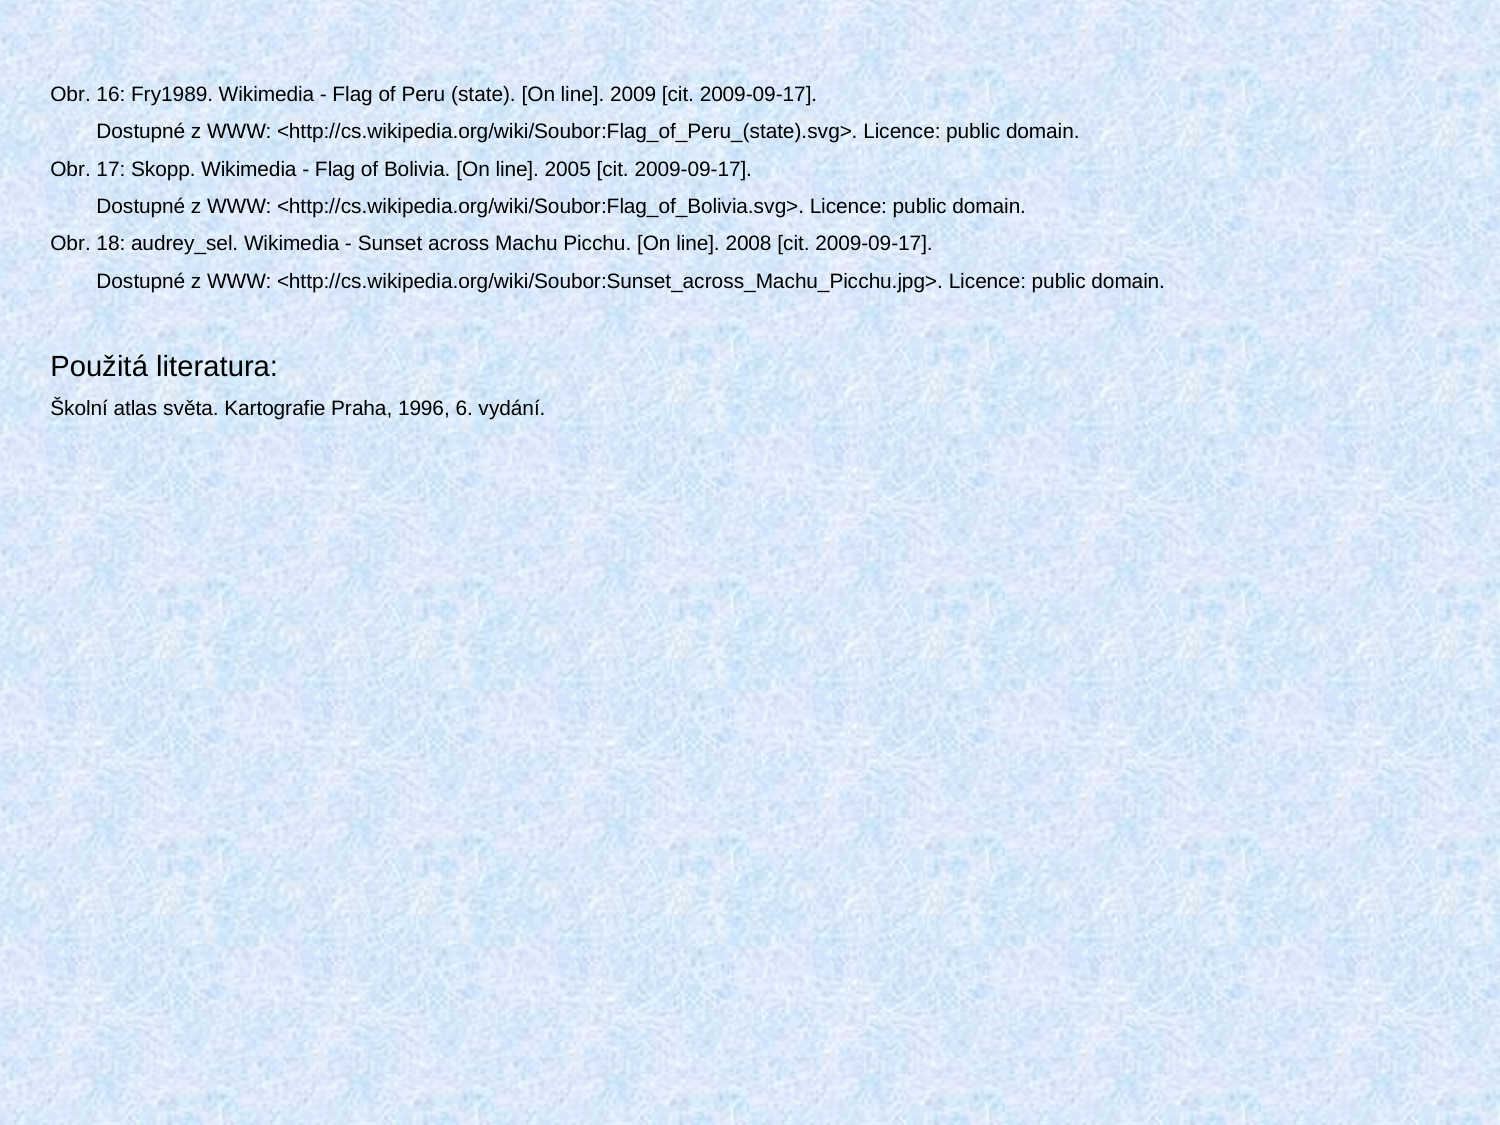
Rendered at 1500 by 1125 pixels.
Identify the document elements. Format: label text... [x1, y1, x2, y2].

text_box Obr. 16: Fry1989. Wikimedia - Flag of Peru (state). [On line]. 2009 [cit. 2009-09-17]. Dostupné z WWW: <http://cs.wikipedia.org/wiki/Soubor:Flag_of_Peru_(state).svg>. Licence: public domain. Obr. 17: Skopp. Wikimedia - Flag of Bolivia. [On line]. 2005 [cit. 2009-09-17]. Dostupné z WWW: <http://cs.wikipedia.org/wiki/Soubor:Flag_of_Bolivia.svg>. Licence: public domain. Obr. 18: audrey_sel. Wikimedia - Sunset across Machu Picchu. [On line]. 2008 [cit. 2009-09-17]. Dostupné z WWW: <http://cs.wikipedia.org/wiki/Soubor:Sunset_across_Machu_Picchu.jpg>. Licence: public domain. Použitá literatura: Školní atlas světa. Kartografie Praha, 1996, 6. vydání. [35, 35, 1180, 428]
picture [0, 0, 1500, 1125]
